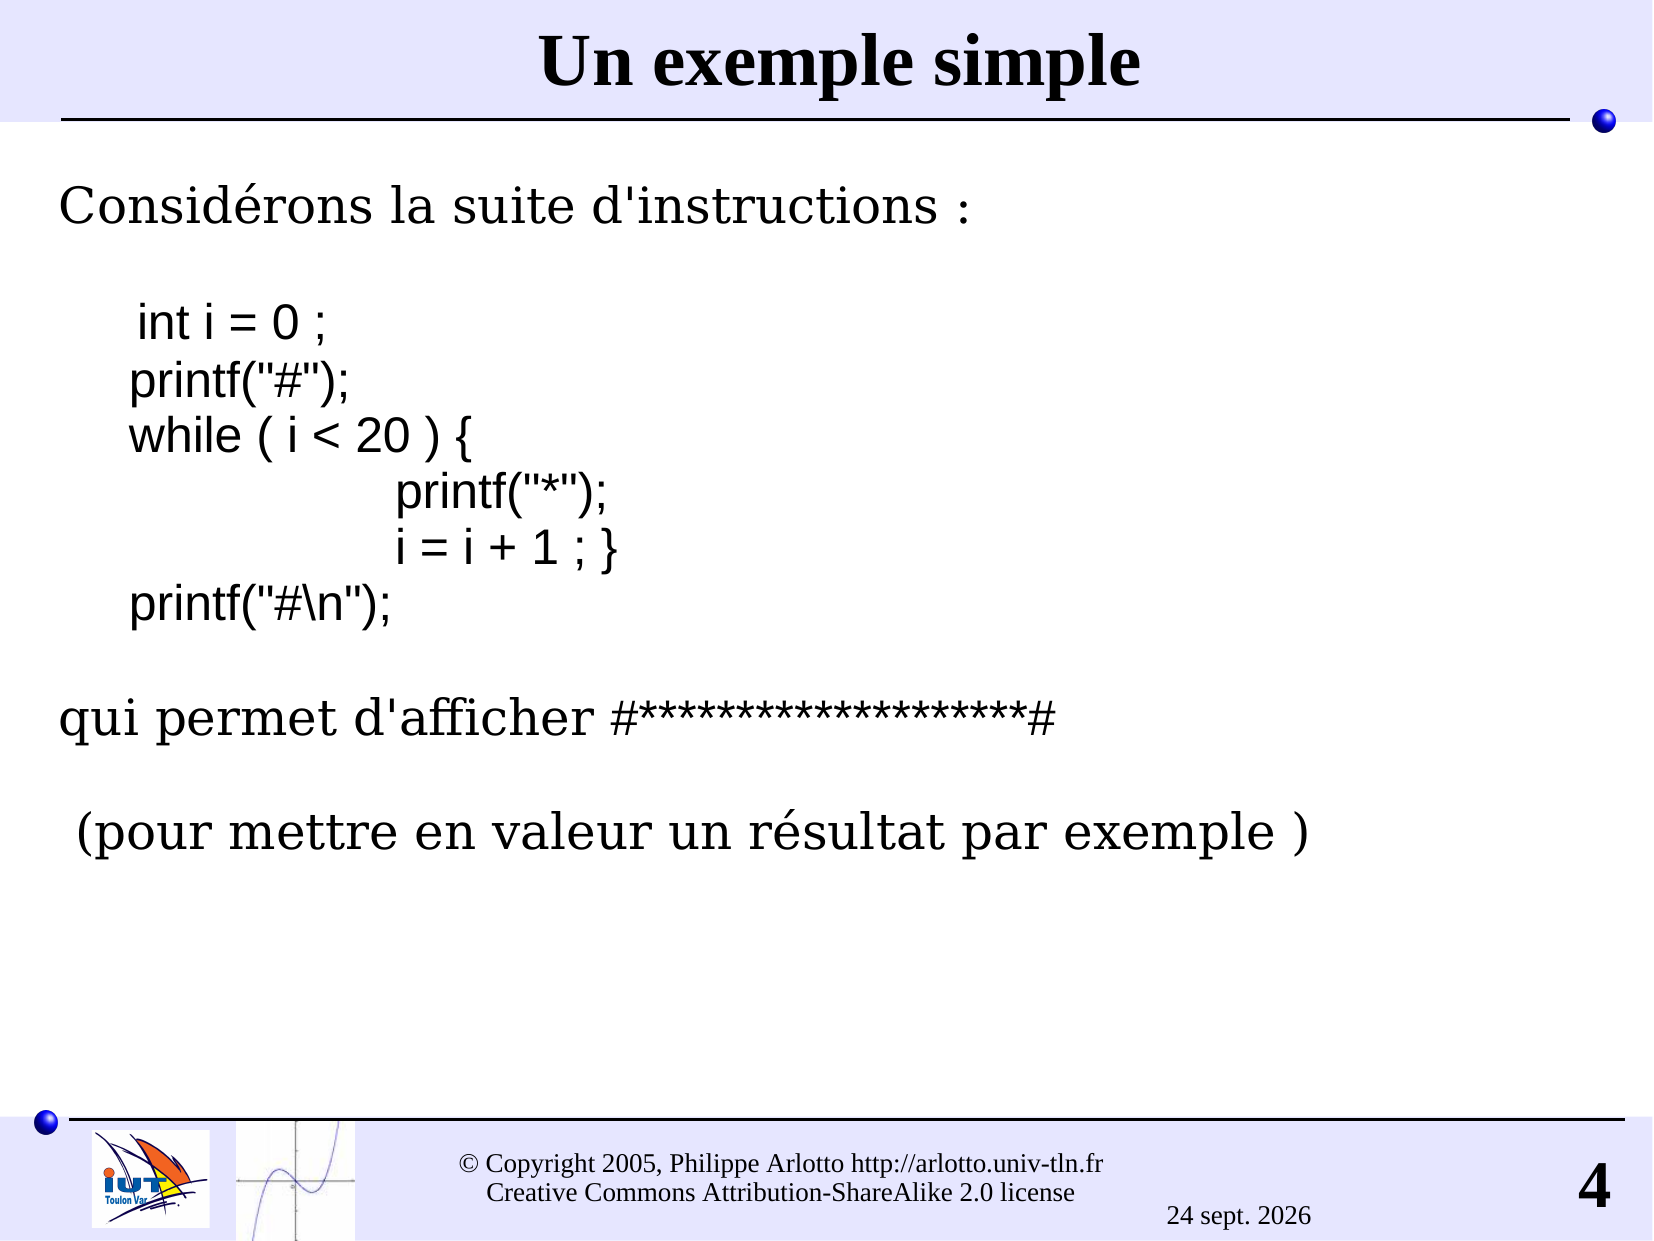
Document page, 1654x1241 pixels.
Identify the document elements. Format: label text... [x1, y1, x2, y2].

text_box Considérons la suite d'instructions : int i = 0 ; printf("#"); while ( i < 20 ) { printf("*"); i = i + 1 ; } printf("#\n"); qui permet d'afficher #********************# (pour mettre en valeur un résultat par exemple ) [59, 177, 1313, 862]
title Un exemple simple [95, 11, 1585, 110]
picture [236, 1121, 355, 1241]
